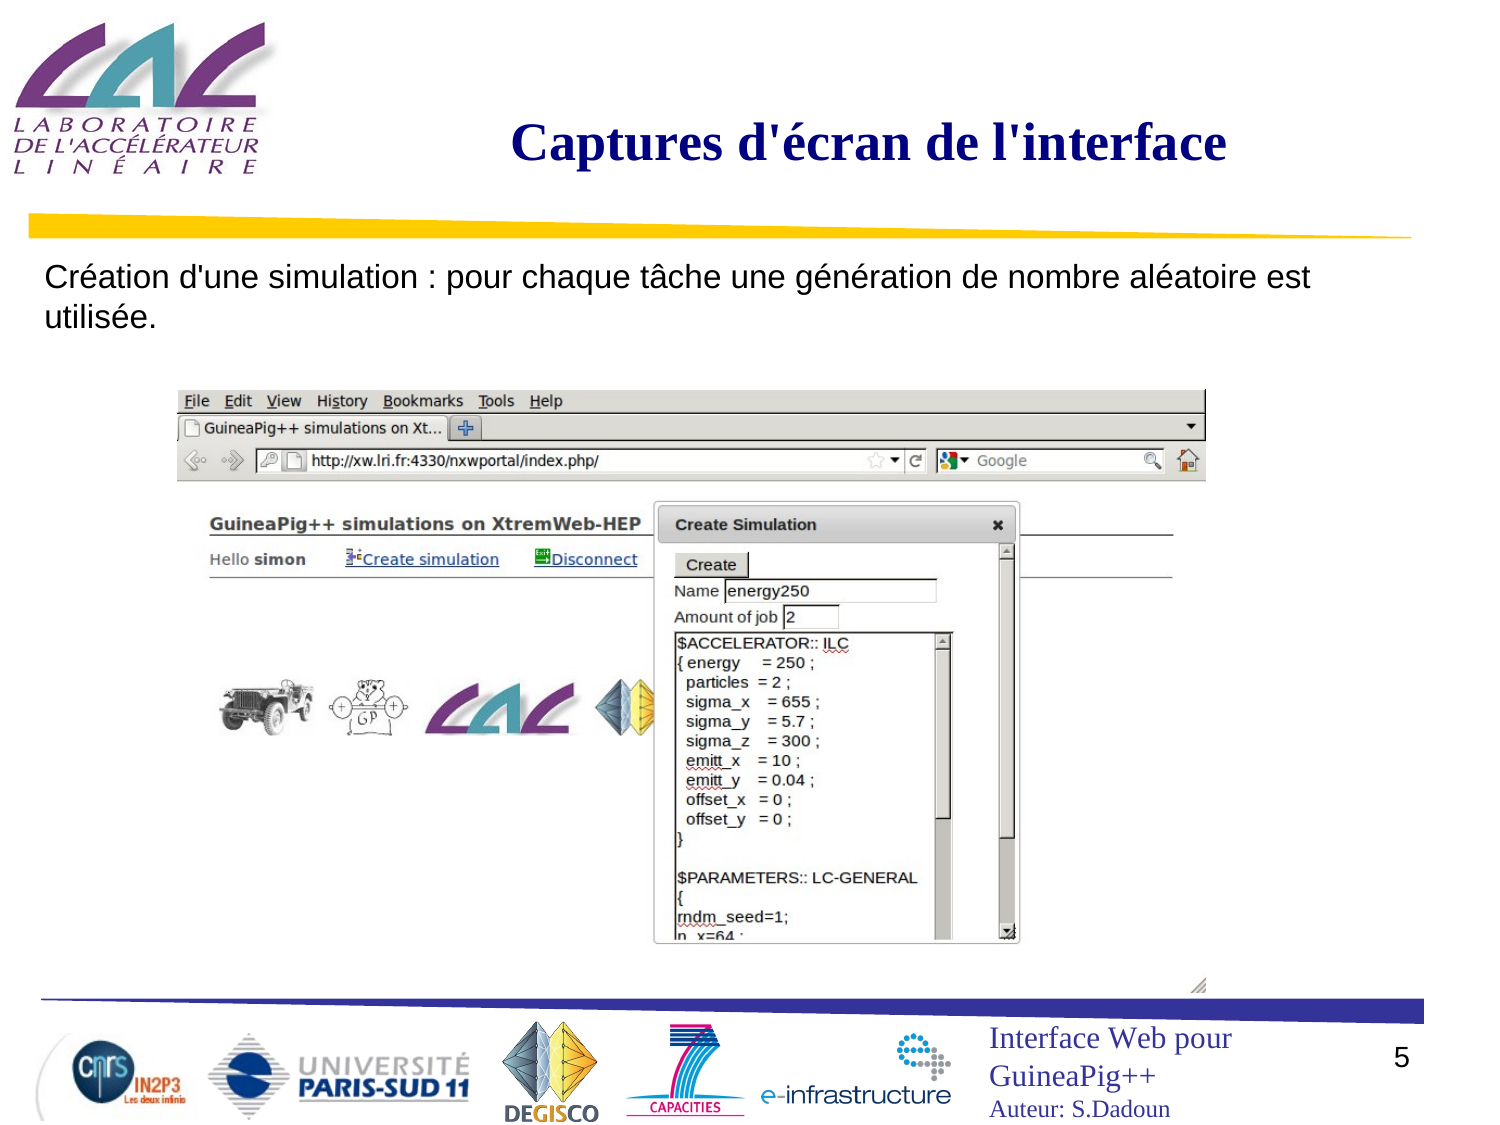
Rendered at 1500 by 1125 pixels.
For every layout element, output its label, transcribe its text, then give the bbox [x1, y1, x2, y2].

picture [177, 389, 1206, 993]
picture [490, 1018, 609, 1122]
picture [7, 16, 283, 178]
picture [761, 1033, 951, 1104]
picture [620, 1017, 750, 1124]
text_box [29, 343, 1388, 1001]
text_box Création d'une simulation : pour chaque tâche une génération de nombre aléatoire est utilisée. [29, 248, 1418, 343]
title Captures d'écran de l'interface [259, 56, 1479, 221]
picture [25, 1033, 475, 1121]
picture [902, 1038, 925, 1049]
